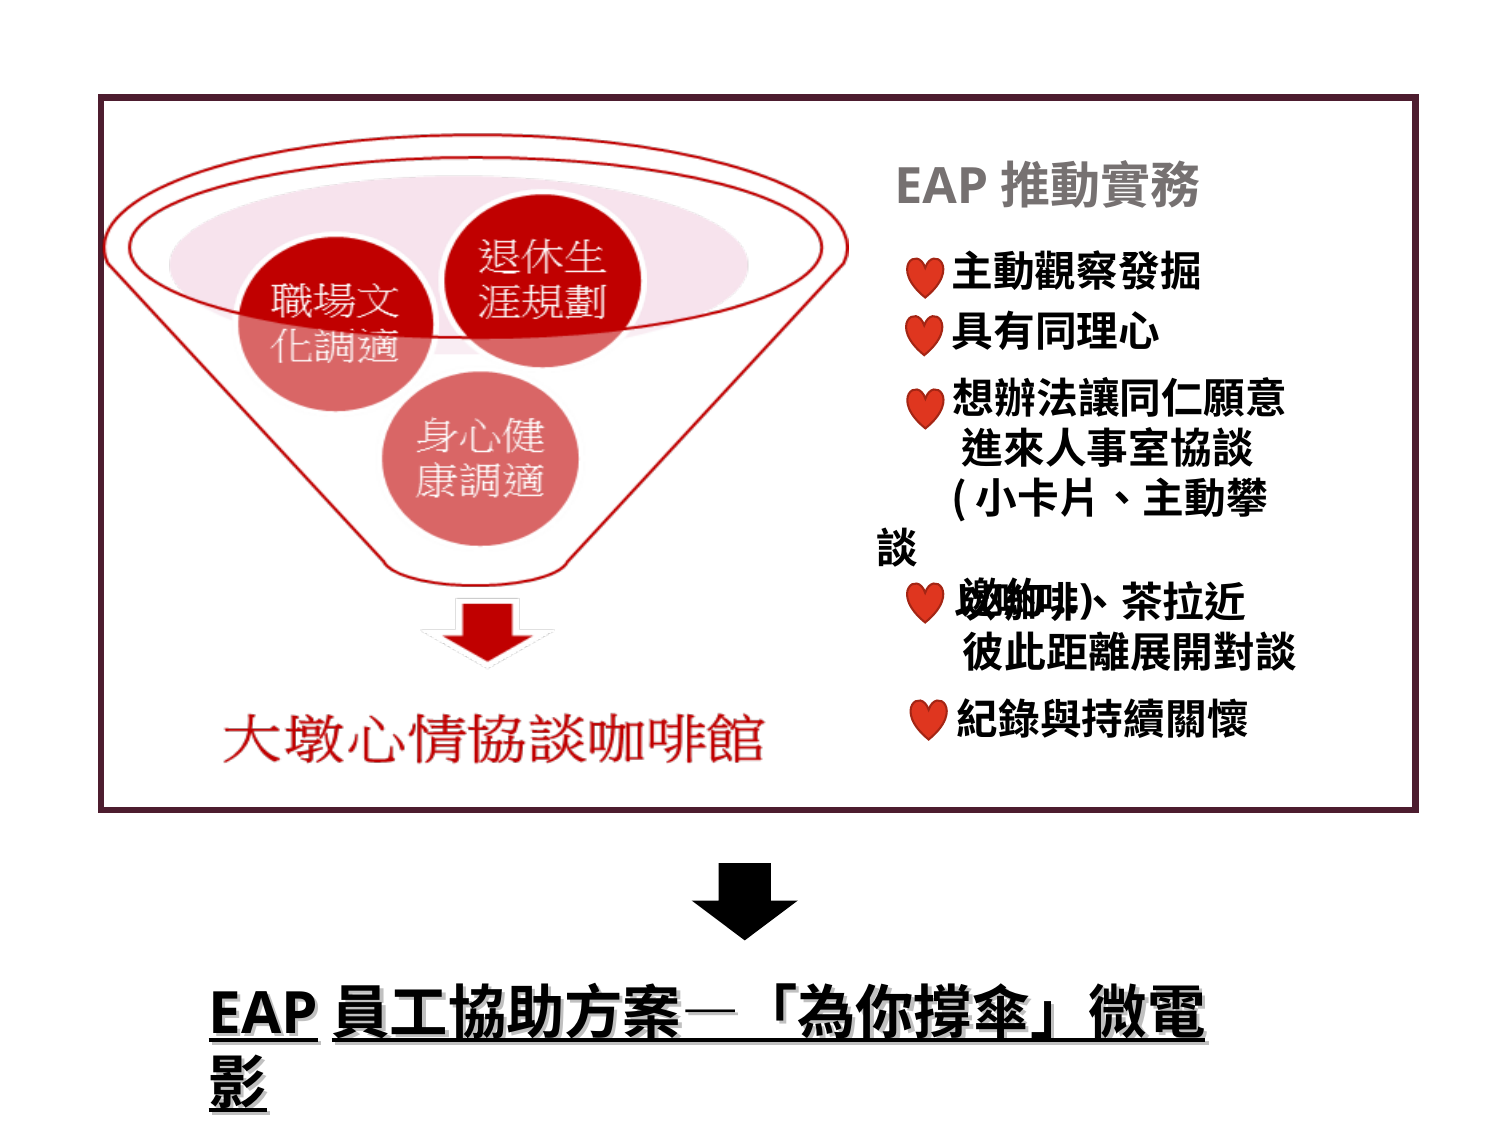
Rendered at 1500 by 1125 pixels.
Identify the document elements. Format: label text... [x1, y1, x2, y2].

text_box 想辦法讓同仁願意 進來人事室協談 (小卡片、主動攀談 邀約..) [861, 364, 1321, 630]
picture [101, 132, 849, 811]
text_box [907, 258, 944, 298]
text_box [694, 864, 795, 940]
text_box 具有同理心 [936, 297, 1317, 363]
text_box [906, 316, 943, 356]
text_box 紀錄與持續關懷 [941, 685, 1372, 751]
text_box EAP員工協助方案—「為你撐傘」微電影 [193, 967, 1277, 1123]
text_box [907, 583, 944, 623]
text_box [910, 700, 947, 740]
text_box EAP推動實務 [879, 145, 1393, 221]
text_box 以咖啡、茶拉近 彼此距離展開對談 [862, 568, 1322, 684]
text_box [907, 389, 944, 429]
text_box 主動觀察發掘 [936, 237, 1396, 304]
